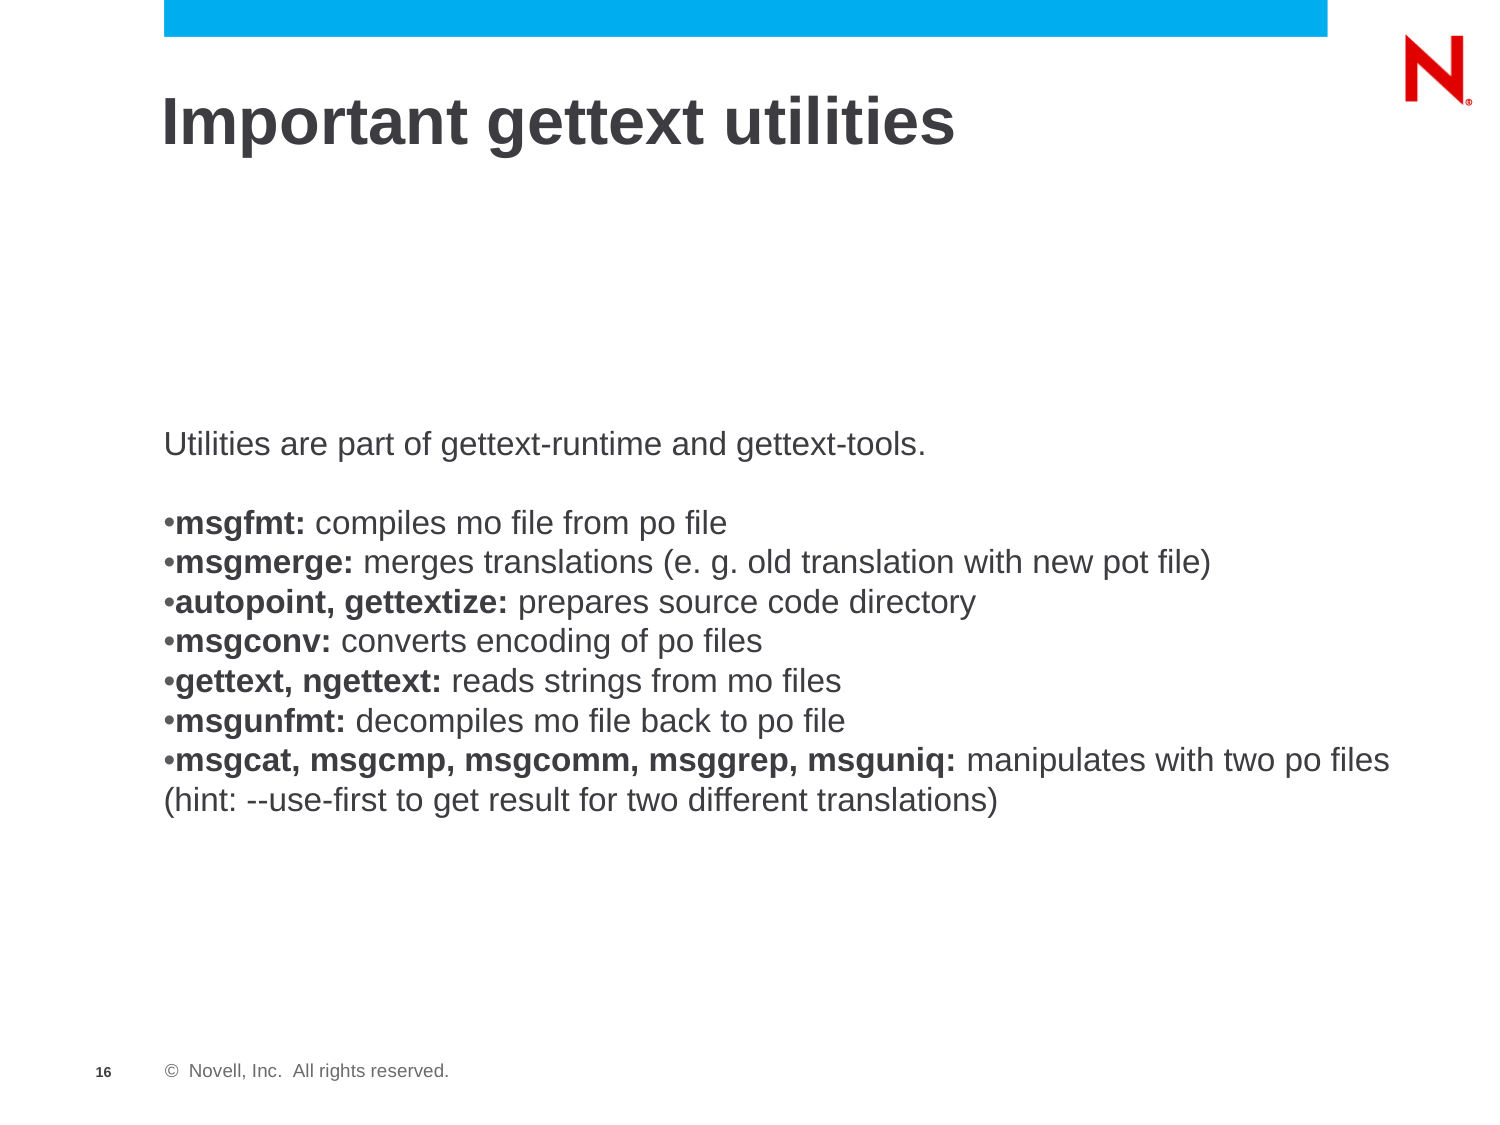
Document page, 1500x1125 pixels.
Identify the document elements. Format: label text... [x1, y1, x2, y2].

title Important gettext utilities [161, 41, 1383, 205]
subtitle Utilities are part of gettext-runtime and gettext-tools. msgfmt: compiles mo file from po file msgmerge: merges translations (e. g. old translation with new pot file) autopoint, gettextize: prepares source code directory msgconv: converts encoding of po files gettext, ngettext: reads strings from mo files msgunfmt: decompiles mo file back to po file msgcat, msgcmp, msgcomm, msggrep, msguniq: manipulates with two po files (hint: --use-first to get result for two different translations) [163, 254, 1404, 986]
picture [1403, 32, 1473, 107]
